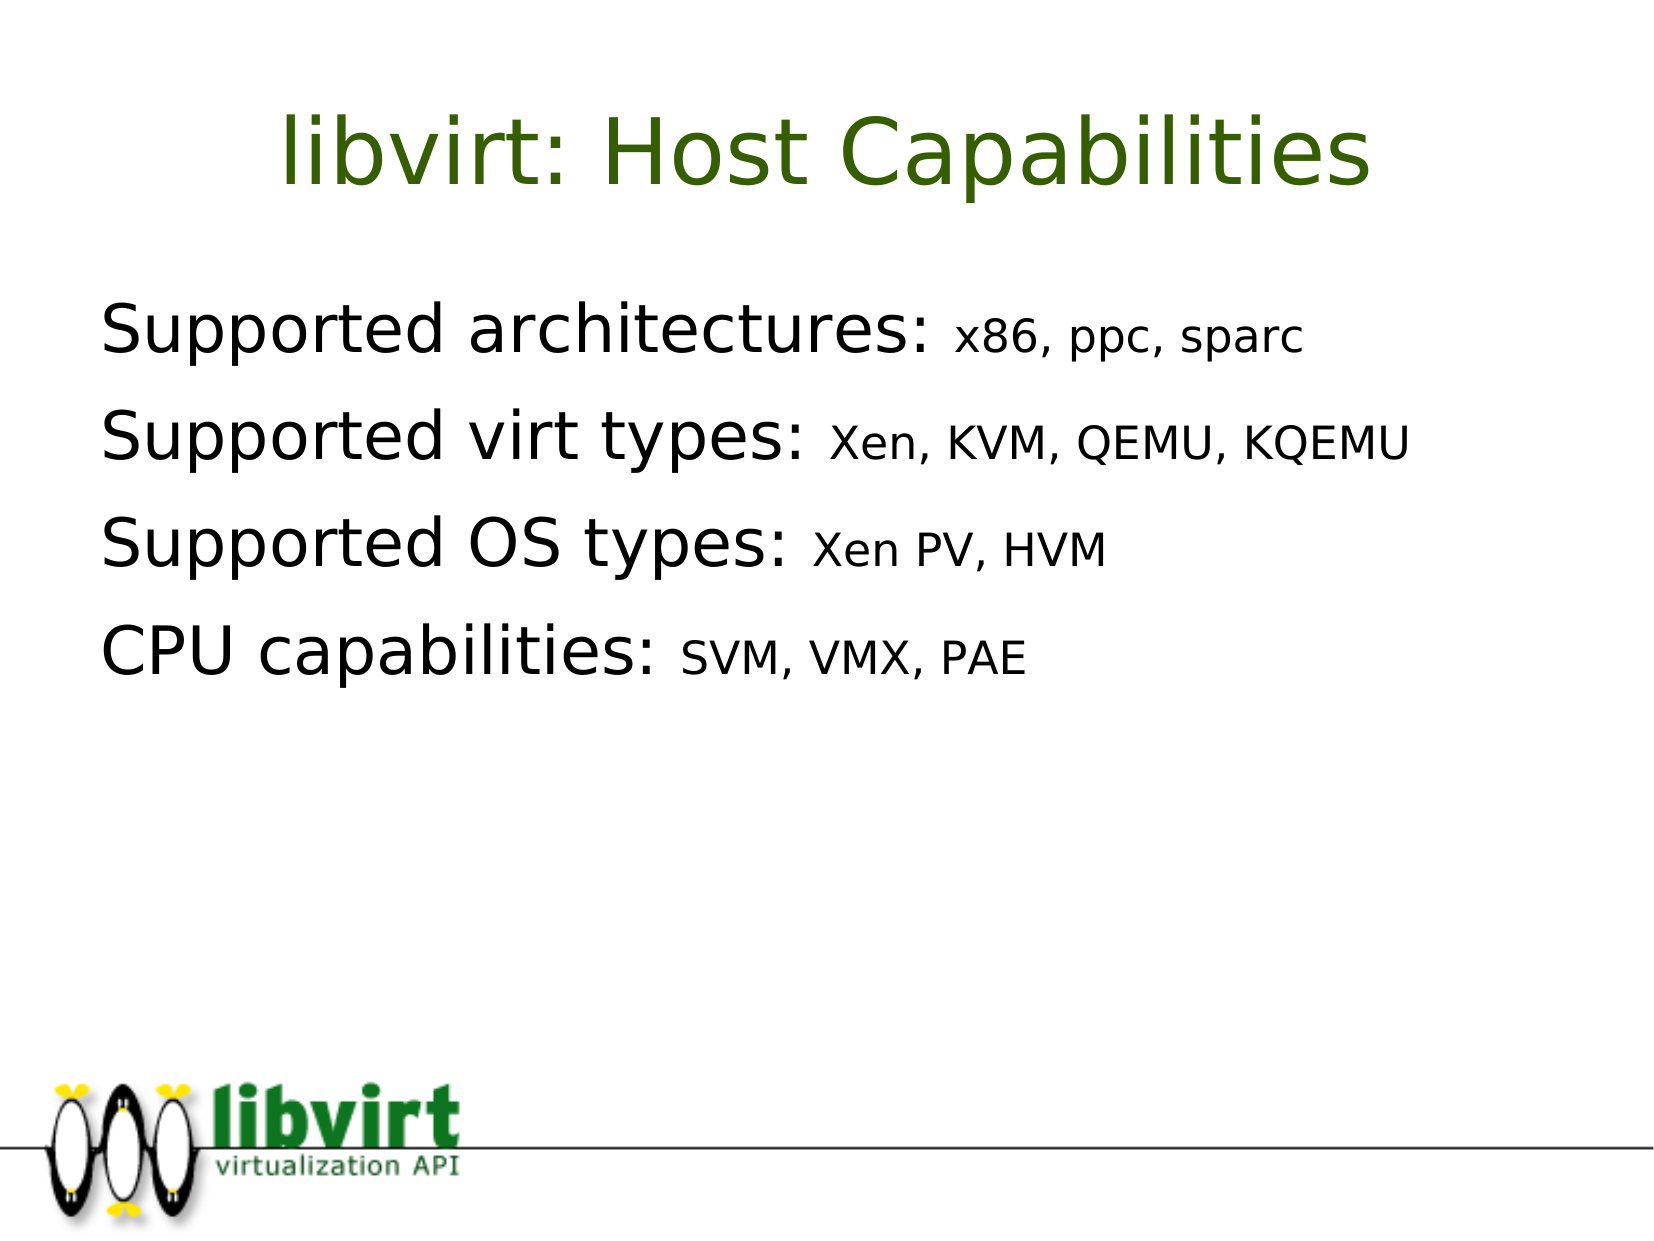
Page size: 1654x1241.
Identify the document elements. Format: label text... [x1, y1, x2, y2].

picture [0, 1076, 1654, 1241]
list Supported architectures: x86, ppc, sparc Supported virt types: Xen, KVM, QEMU, KQEMU Supported OS types: Xen PV, HVM CPU capabilities: SVM, VMX, PAE [82, 290, 1571, 1109]
title libvirt: Host Capabilities [82, 49, 1571, 257]
